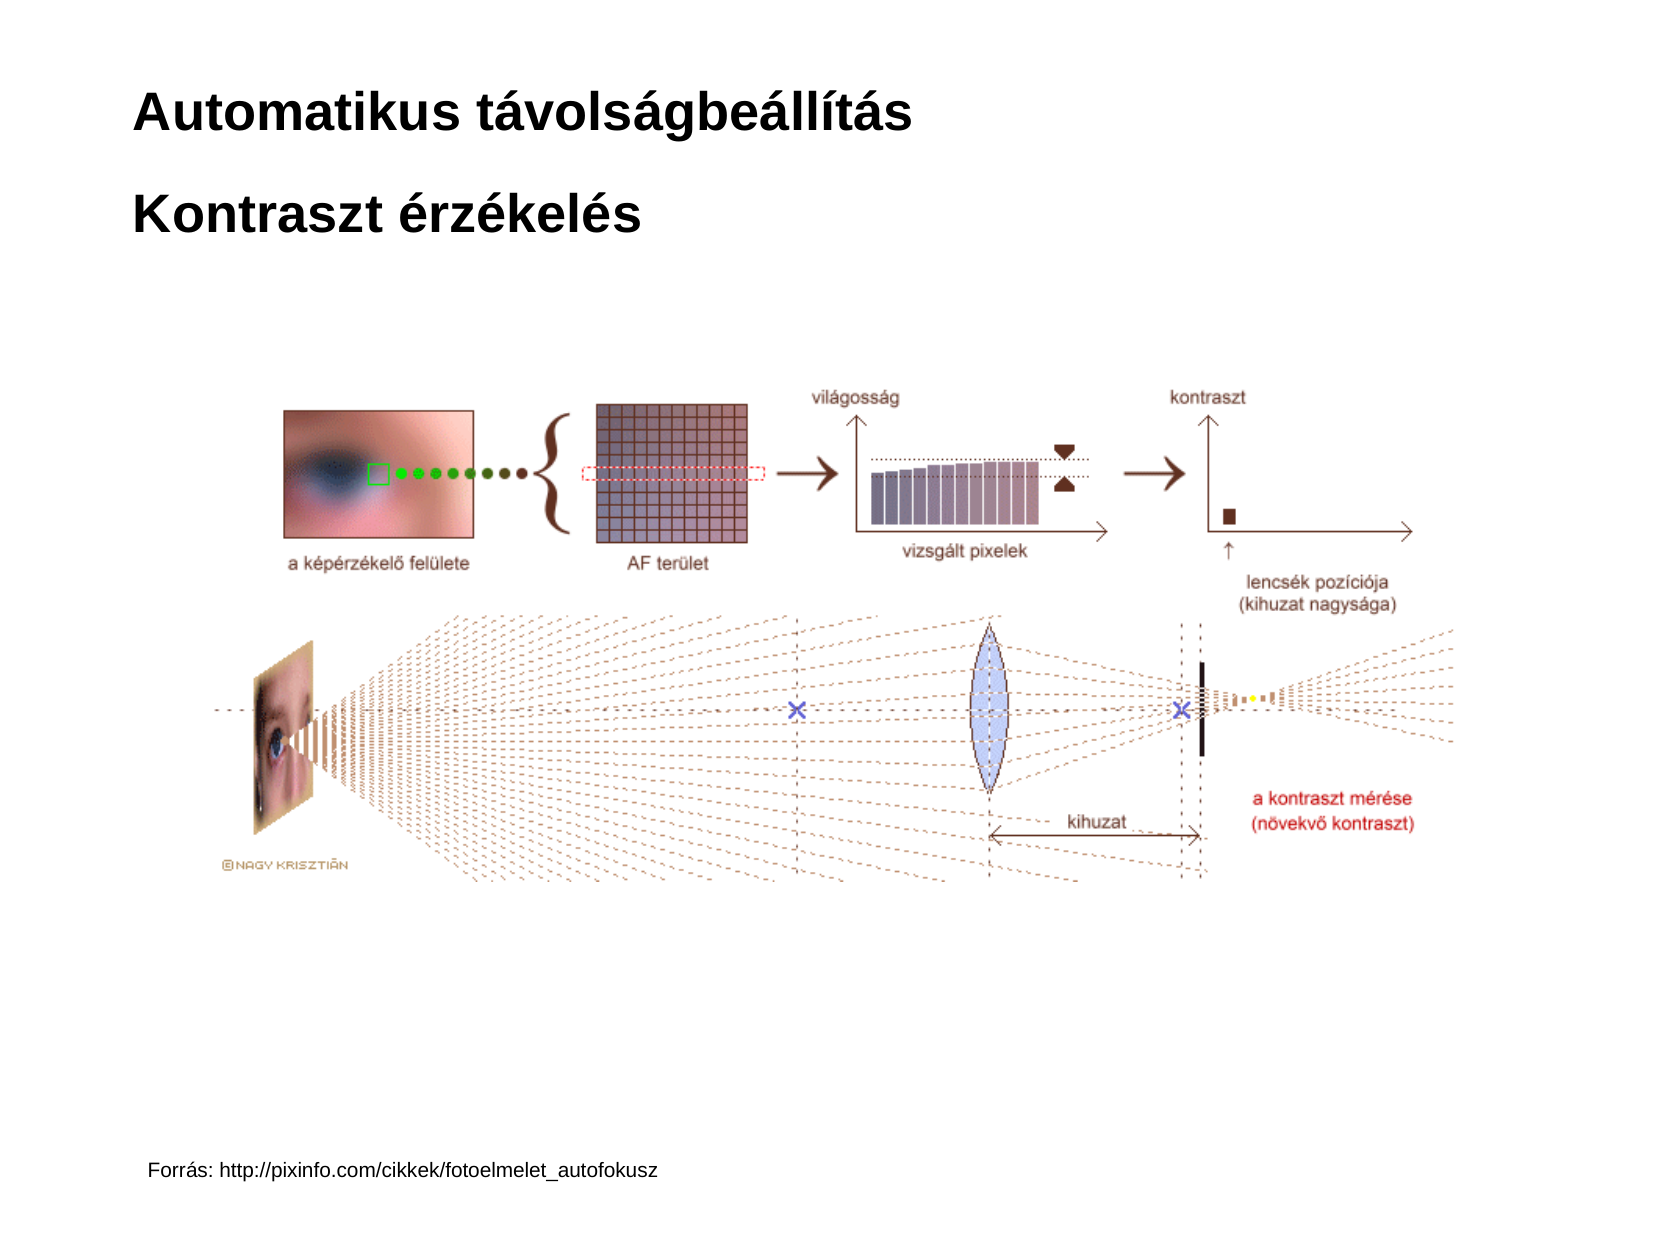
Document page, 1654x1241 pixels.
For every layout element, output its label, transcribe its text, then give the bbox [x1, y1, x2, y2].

text_box Forrás: http://pixinfo.com/cikkek/fotoelmelet_autofokusz [132, 1151, 676, 1190]
text_box Automatikus távolságbeállítás Kontraszt érzékelés [118, 73, 930, 256]
picture [207, 365, 1458, 882]
